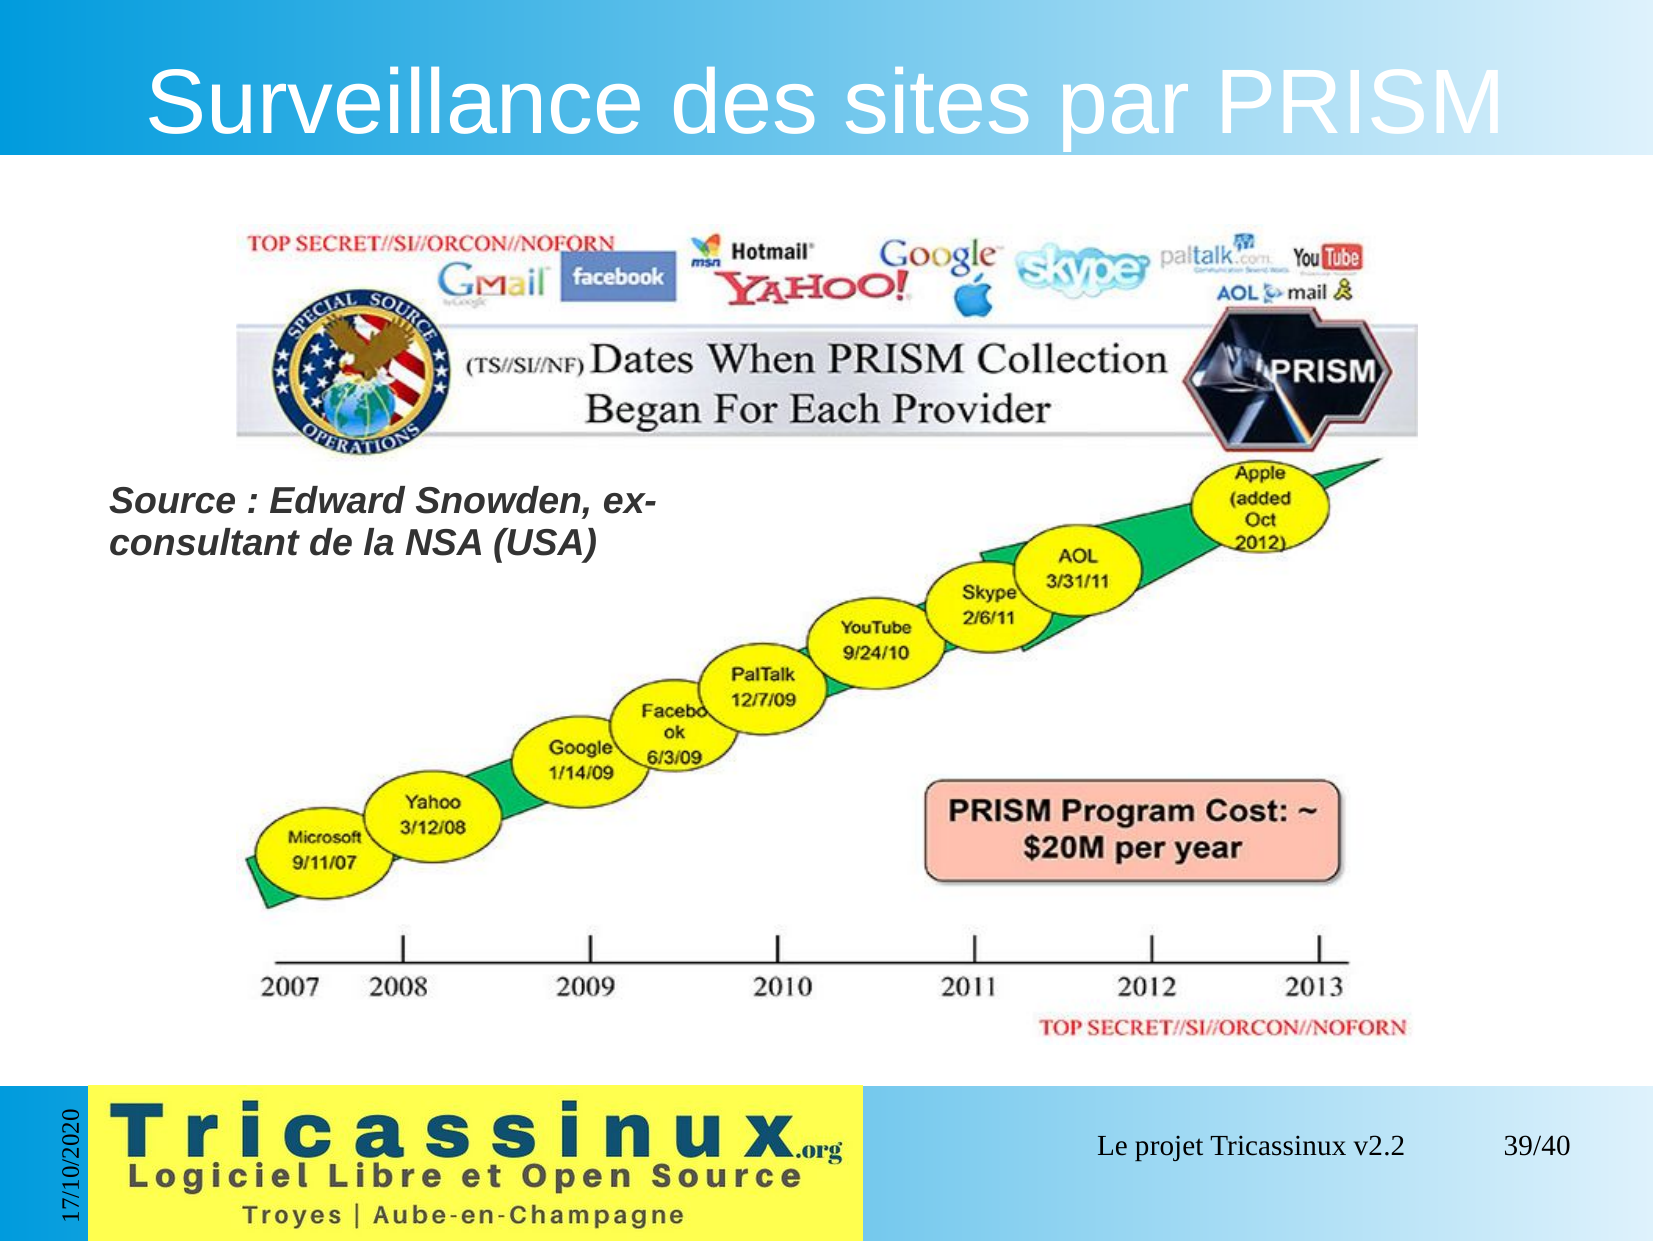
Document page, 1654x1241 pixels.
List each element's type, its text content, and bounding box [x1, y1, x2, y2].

title Surveillance des sites par PRISM [82, 49, 1571, 155]
picture [89, 1085, 863, 1241]
text_box Source : Edward Snowden, ex-consultant de la NSA (USA) [94, 472, 674, 579]
picture [236, 224, 1418, 1045]
